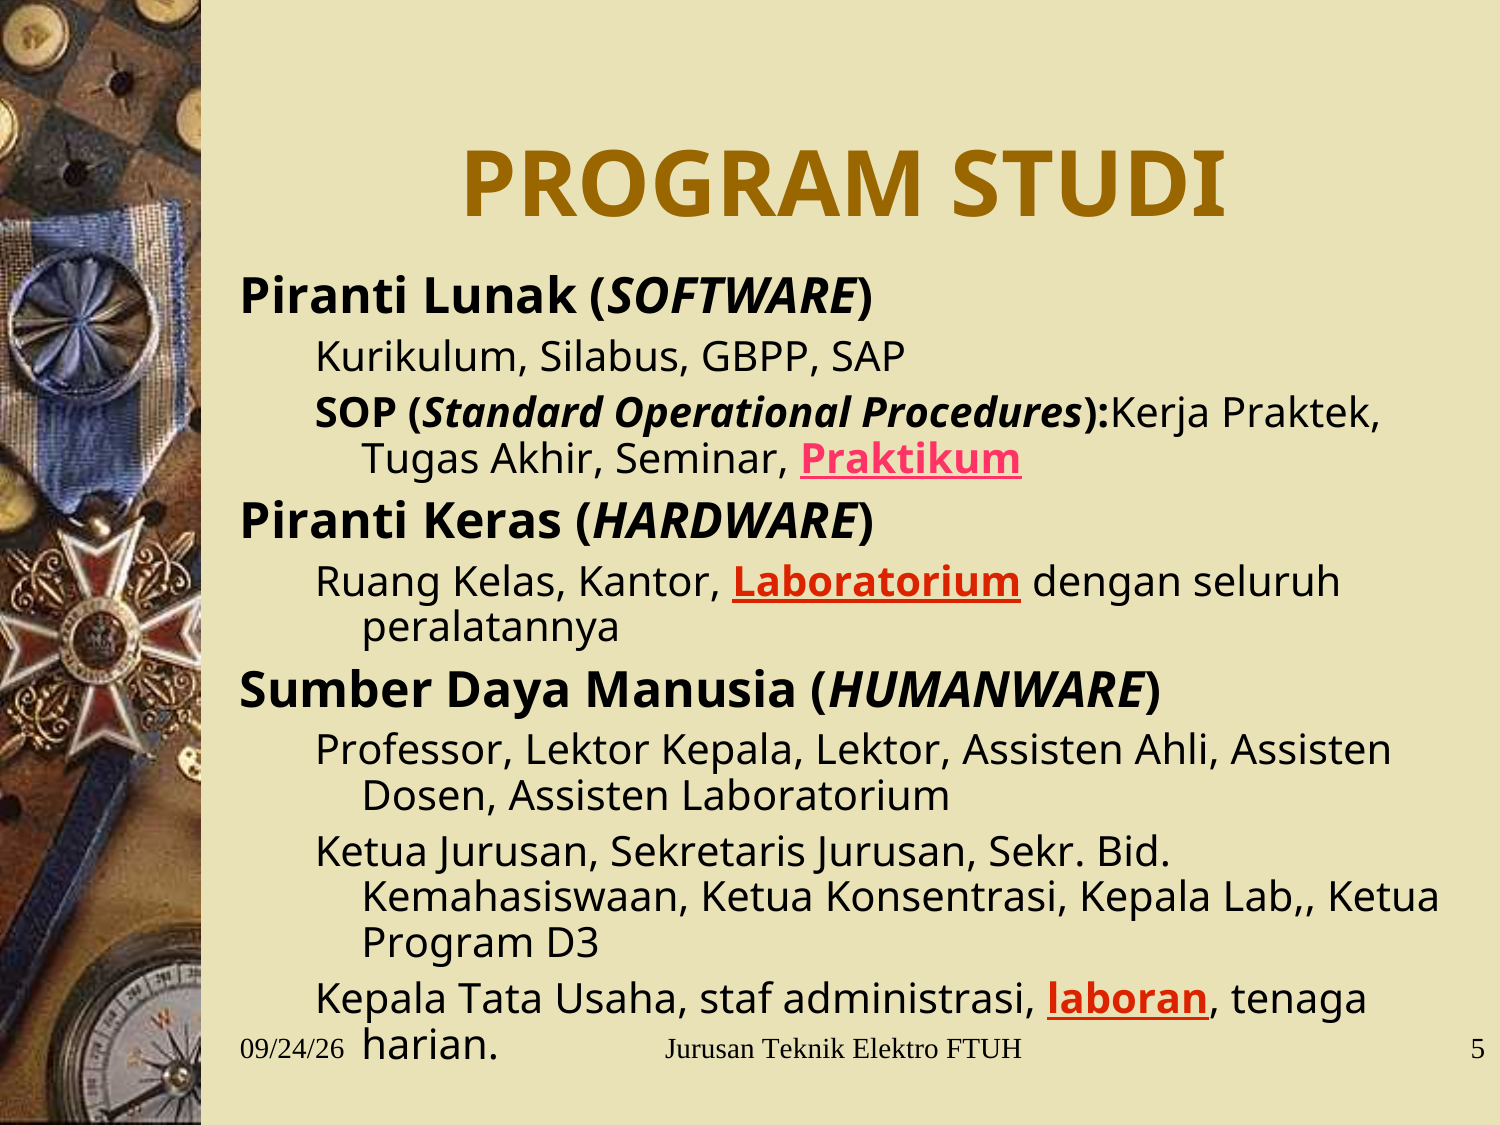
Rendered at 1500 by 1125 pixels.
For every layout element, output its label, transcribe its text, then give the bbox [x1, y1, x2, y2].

picture [0, 0, 201, 1125]
title PROGRAM STUDI [224, 87, 1463, 262]
list Piranti Lunak (SOFTWARE) Kurikulum, Silabus, GBPP, SAP SOP (Standard Operational Procedures):Kerja Praktek, Tugas Akhir, Seminar, Praktikum Piranti Keras (HARDWARE) Ruang Kelas, Kantor, Laboratorium dengan seluruh peralatannya Sumber Daya Manusia (HUMANWARE) Professor, Lektor Kepala, Lektor, Assisten Ahli, Assisten Dosen, Assisten Laboratorium Ketua Jurusan, Sekretaris Jurusan, Sekr. Bid. Kemahasiswaan, Ketua Konsentrasi, Kepala Lab,, Ketua Program D3 Kepala Tata Usaha, staf administrasi, laboran, tenaga harian. [224, 262, 1475, 1011]
